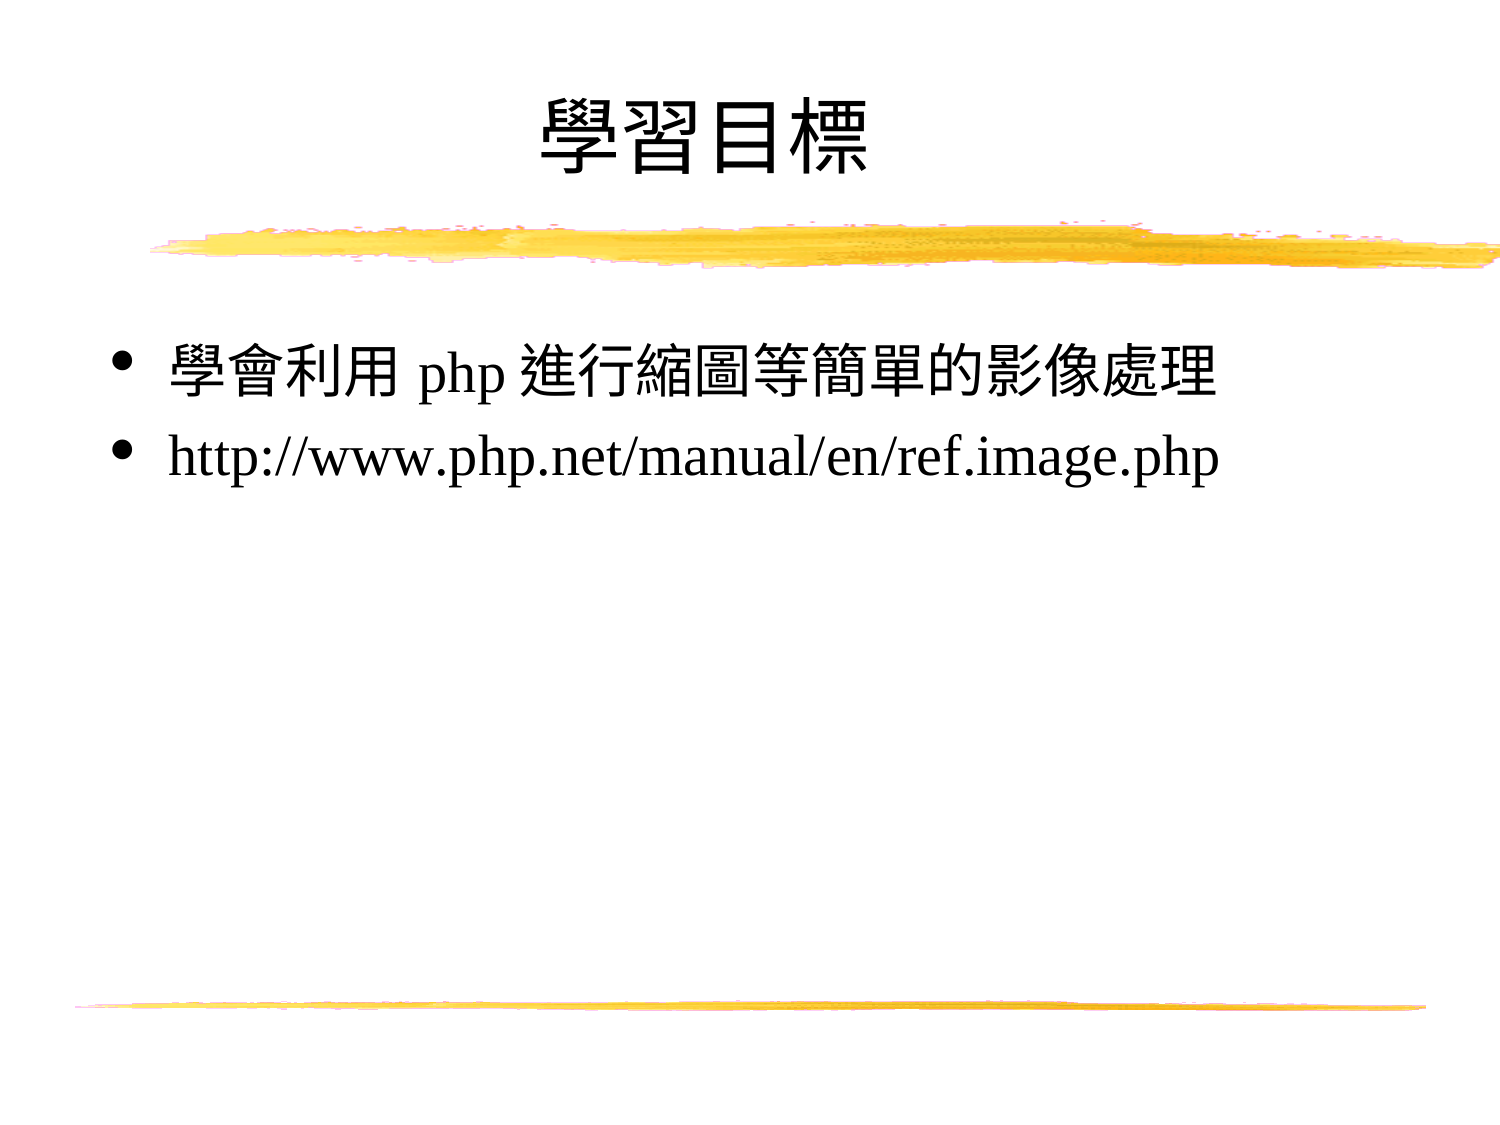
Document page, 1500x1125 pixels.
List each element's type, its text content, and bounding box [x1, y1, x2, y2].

picture [150, 215, 1500, 279]
list 學會利用php進行縮圖等簡單的影像處理 http://www.php.net/manual/en/ref.image.php [112, 324, 1388, 986]
title 學習目標 [66, 44, 1342, 218]
picture [75, 999, 1426, 1013]
